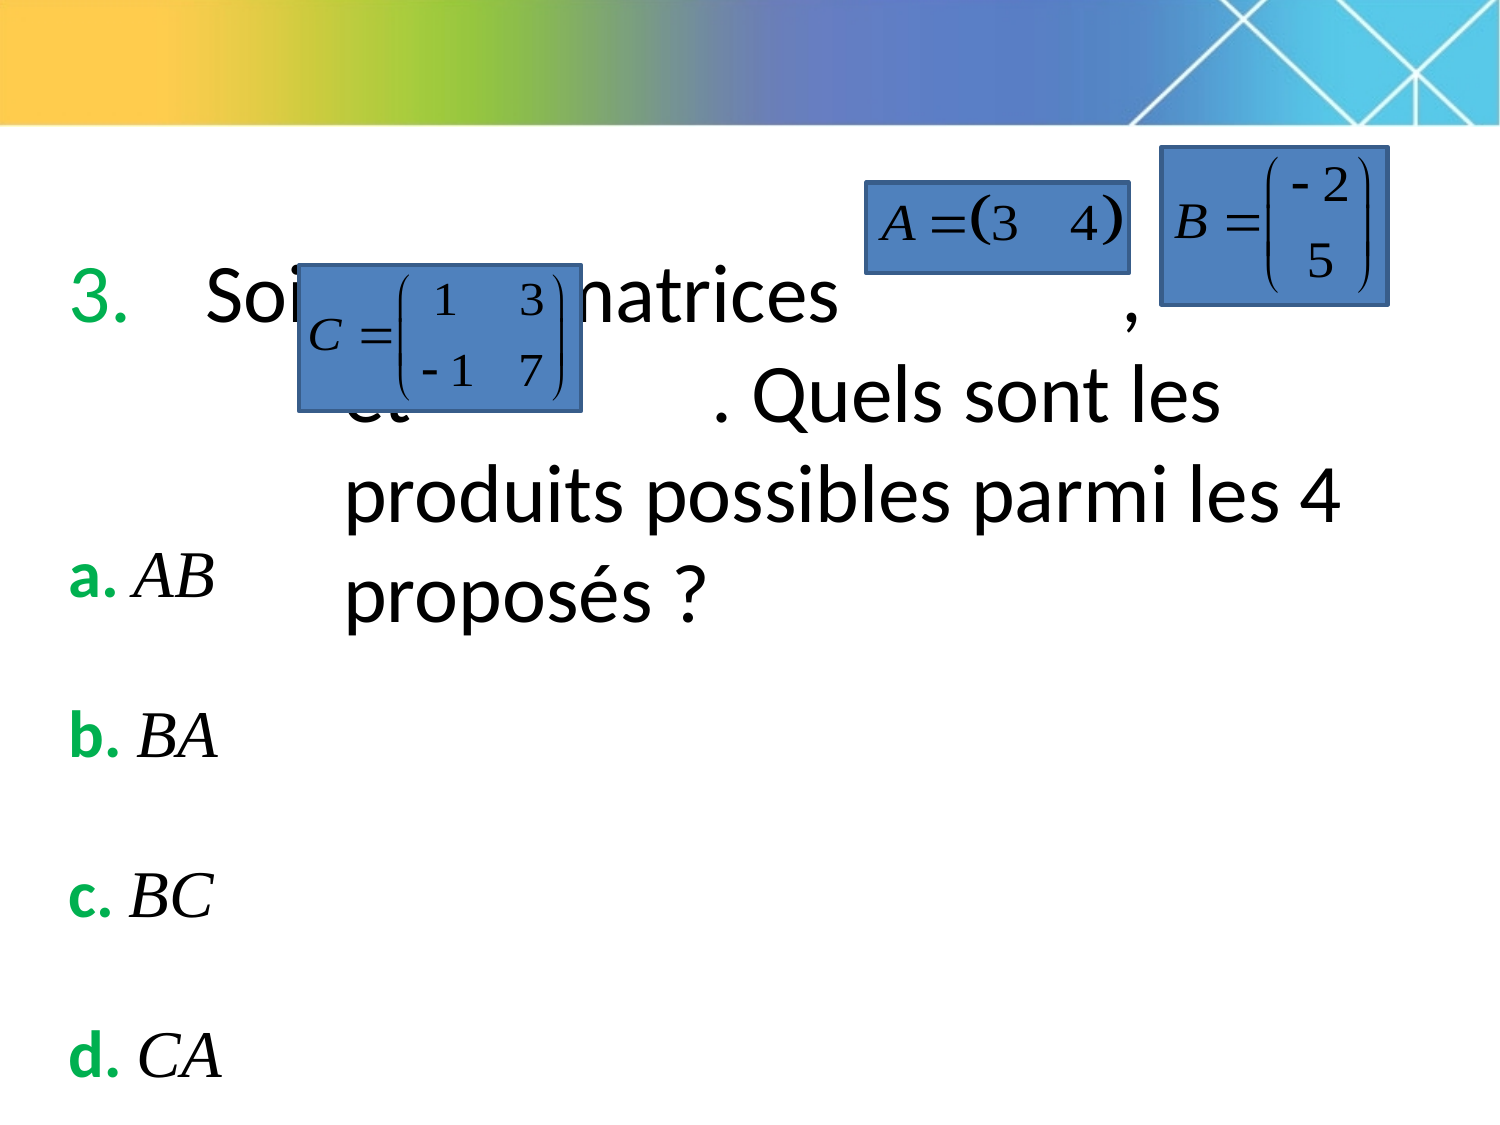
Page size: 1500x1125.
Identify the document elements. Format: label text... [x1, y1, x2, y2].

text_box a. AB b. BA c. BC d. CA [53, 443, 1448, 1105]
chart [1163, 148, 1386, 303]
title Soient les matrices , et . Quels sont les produits possibles parmi les 4 proposés ? [53, 231, 1477, 418]
chart [301, 267, 579, 410]
chart [868, 184, 1127, 272]
